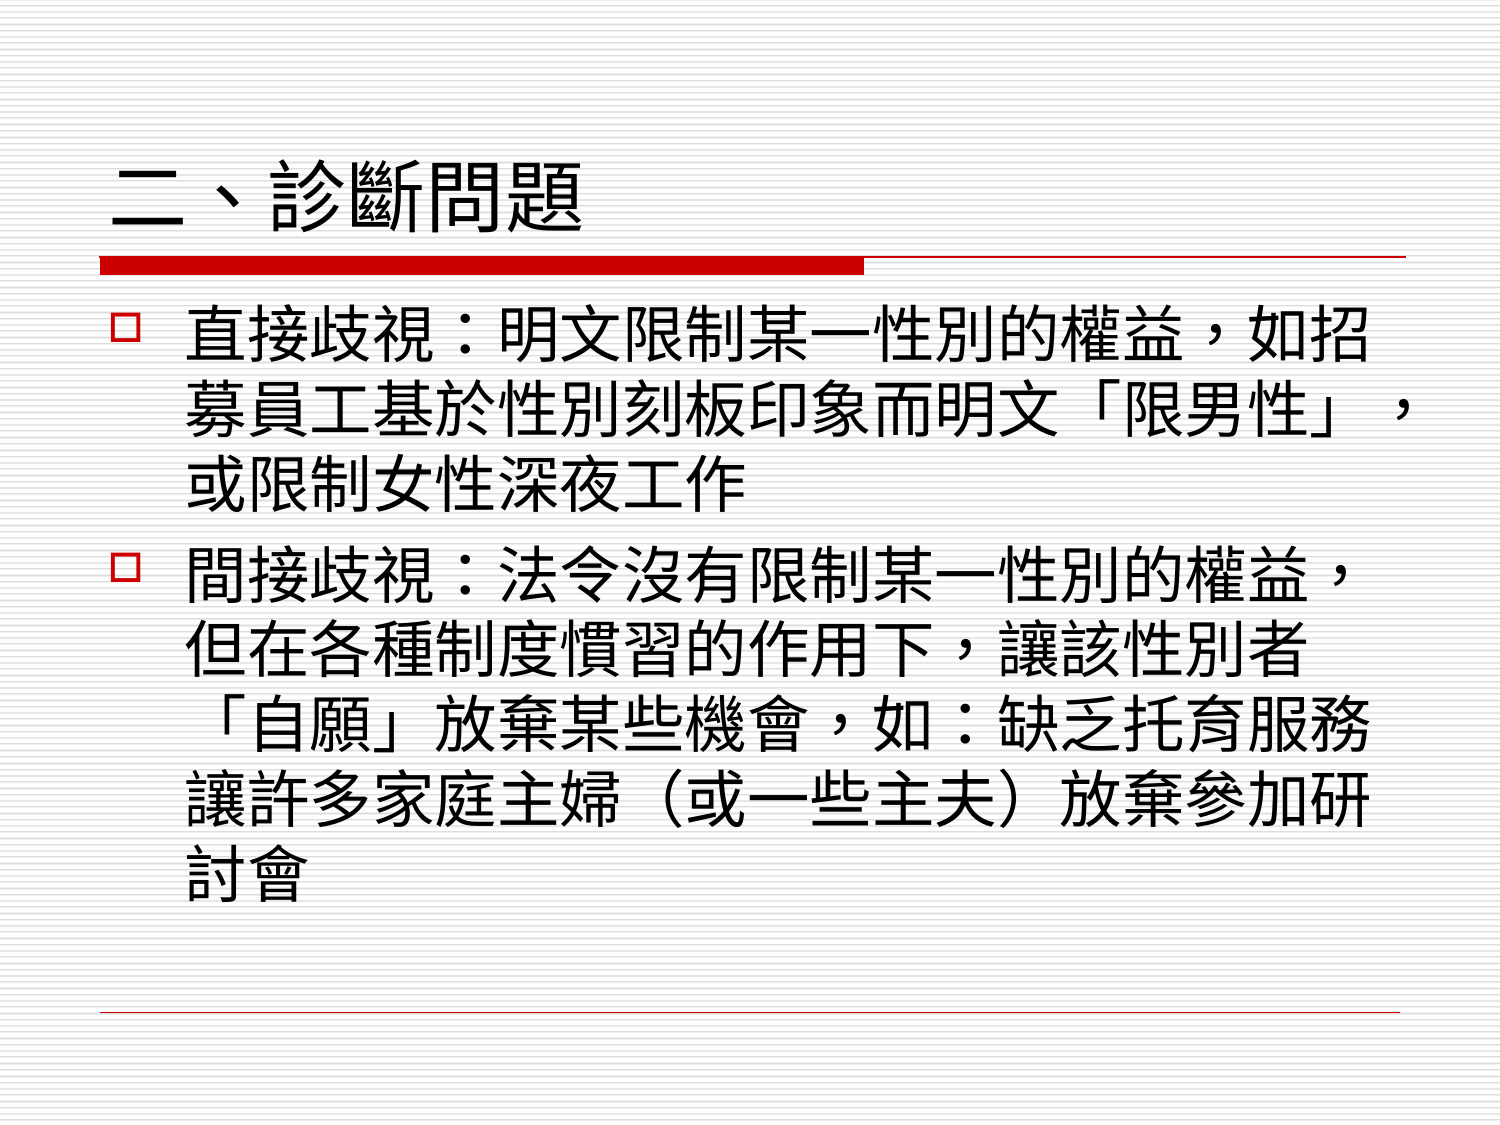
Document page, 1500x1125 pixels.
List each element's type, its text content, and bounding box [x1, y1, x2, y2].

picture [0, 0, 1500, 1125]
list 直接歧視：明文限制某一性別的權益，如招募員工基於性別刻板印象而明文「限男性」，或限制女性深夜工作 間接歧視：法令沒有限制某一性別的權益，但在各種制度慣習的作用下，讓該性別者「自願」放棄某些機會，如：缺乏托育服務讓許多家庭主婦（或一些主夫）放棄參加研討會 [92, 287, 1406, 988]
title 二、診斷問題 [94, 50, 1407, 250]
